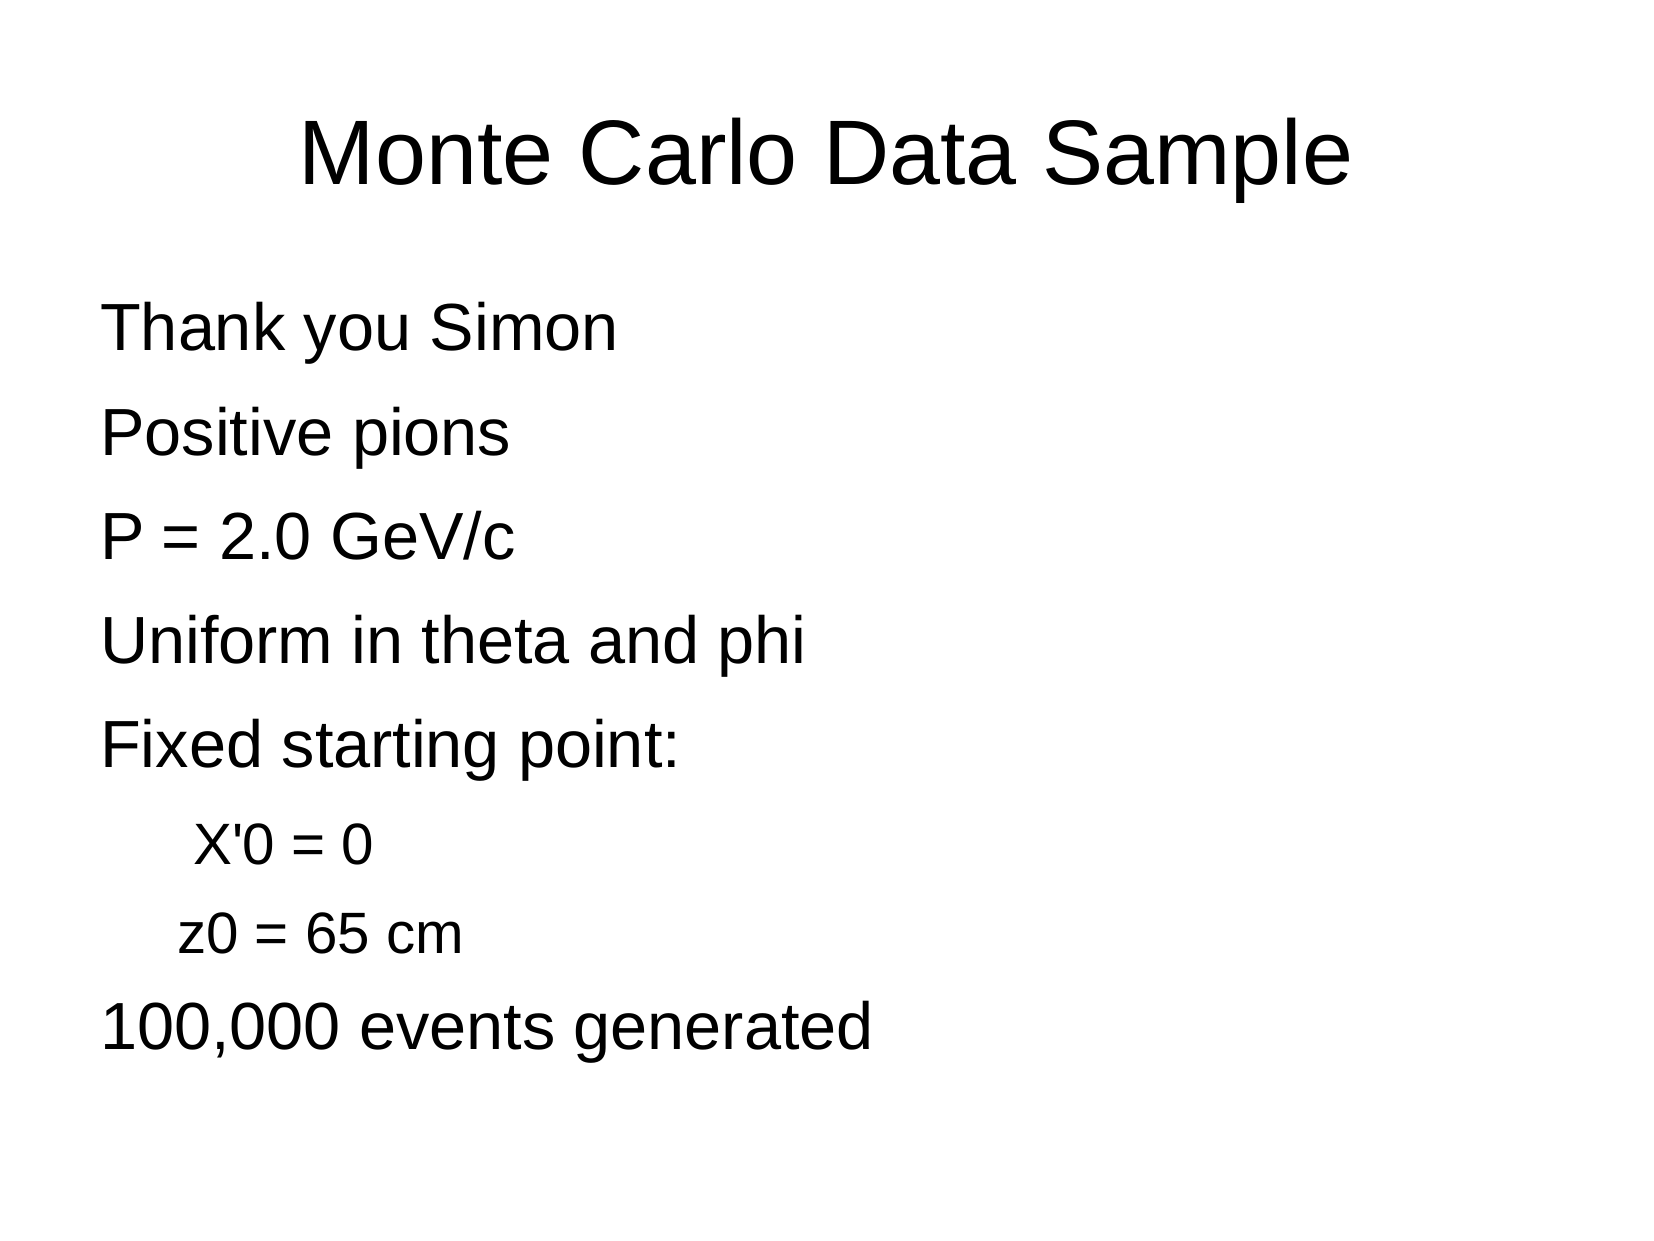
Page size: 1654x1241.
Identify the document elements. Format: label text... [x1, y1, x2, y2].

title Monte Carlo Data Sample [82, 49, 1571, 257]
list Thank you Simon Positive pions P = 2.0 GeV/c Uniform in theta and phi Fixed starting point: X'0 = 0 z0 = 65 cm 100,000 events generated [82, 290, 1571, 1109]
